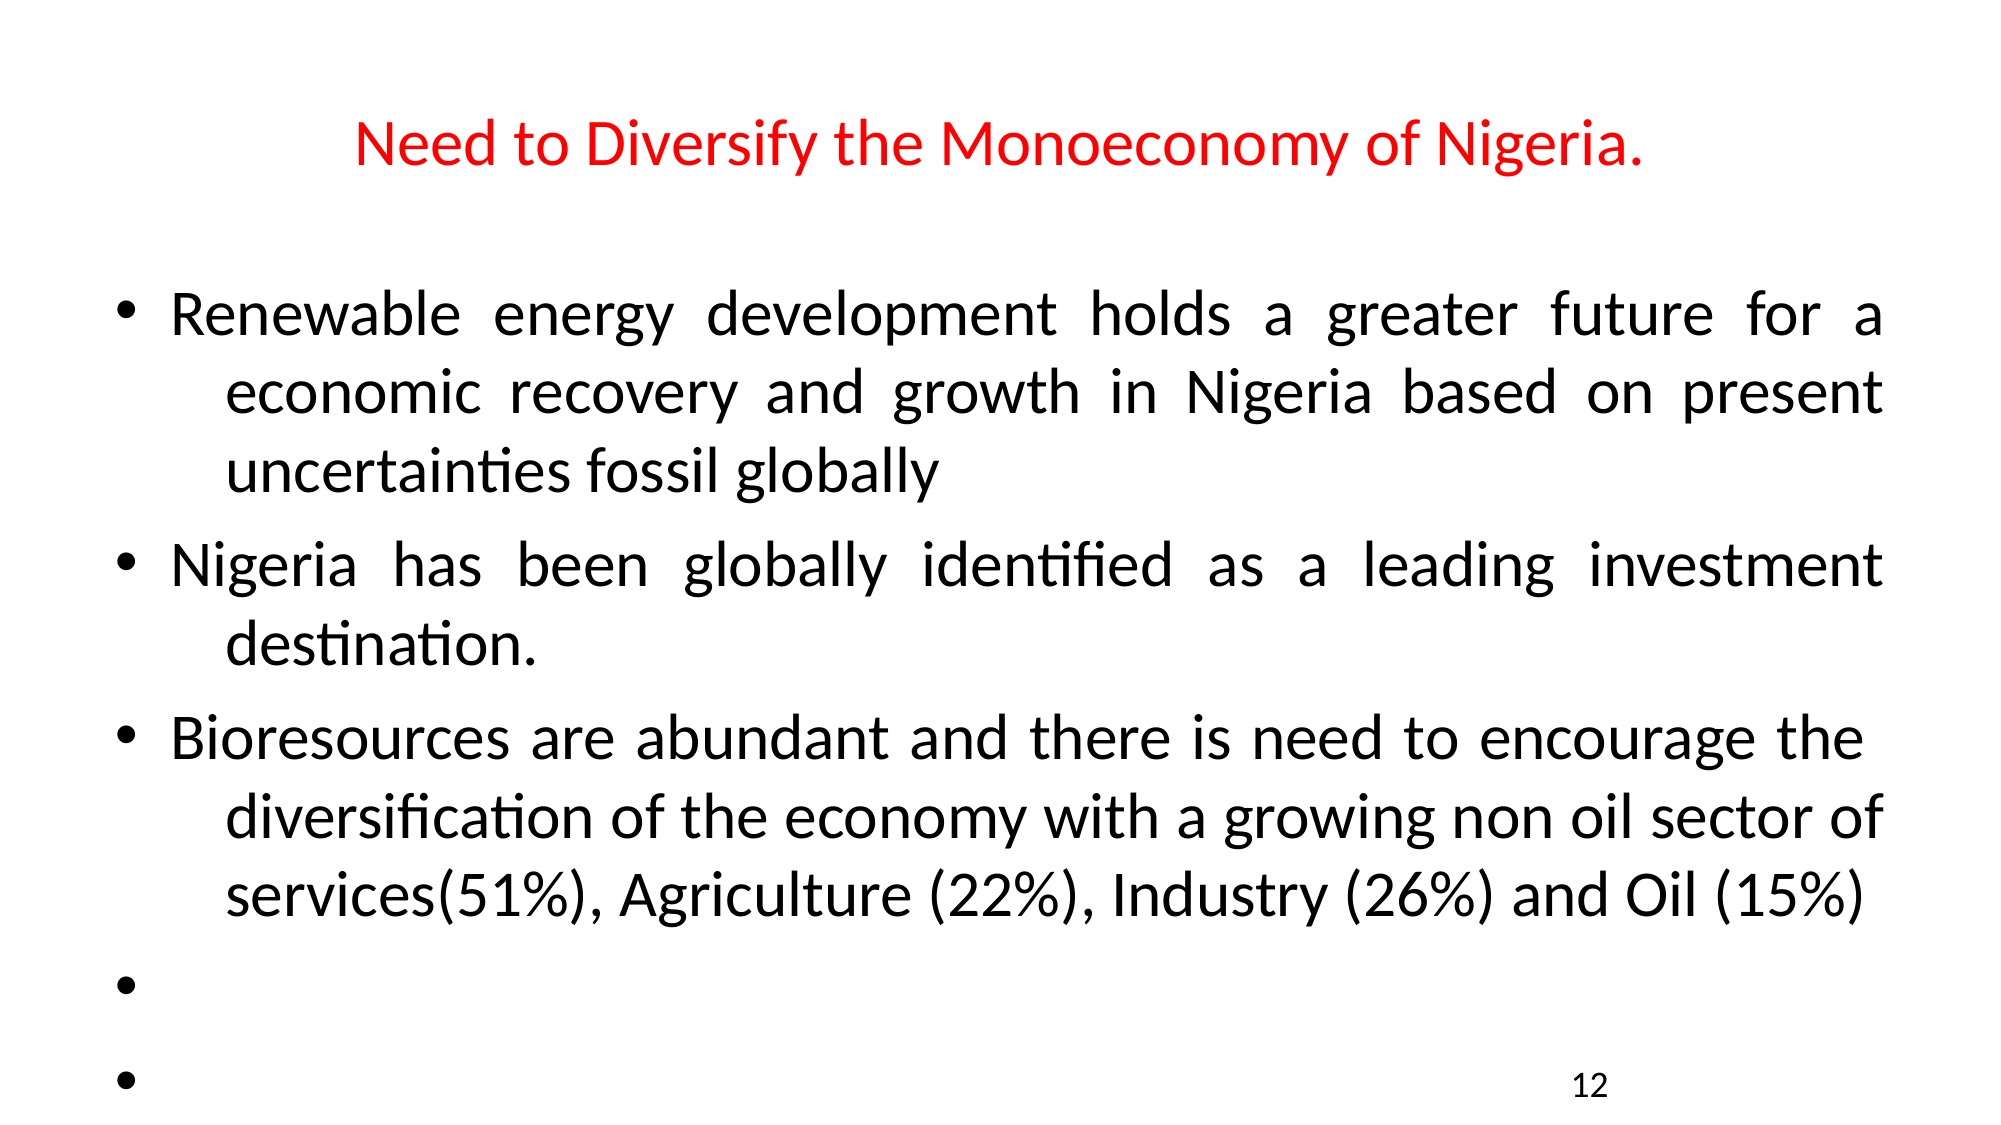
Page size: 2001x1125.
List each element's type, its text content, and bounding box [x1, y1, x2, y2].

title Need to Diversify the Monoeconomy of Nigeria. [99, 45, 1900, 233]
text_box [1555, 1052, 1973, 1125]
list Renewable energy development holds a greater future for a economic recovery and growth in Nigeria based on present uncertainties fossil globally Nigeria has been globally identified as a leading investment destination. Bioresources are abundant and there is need to encourage the diversification of the economy with a growing non oil sector of services(51%), Agriculture (22%), Industry (26%) and Oil (15%) [99, 262, 1900, 1005]
